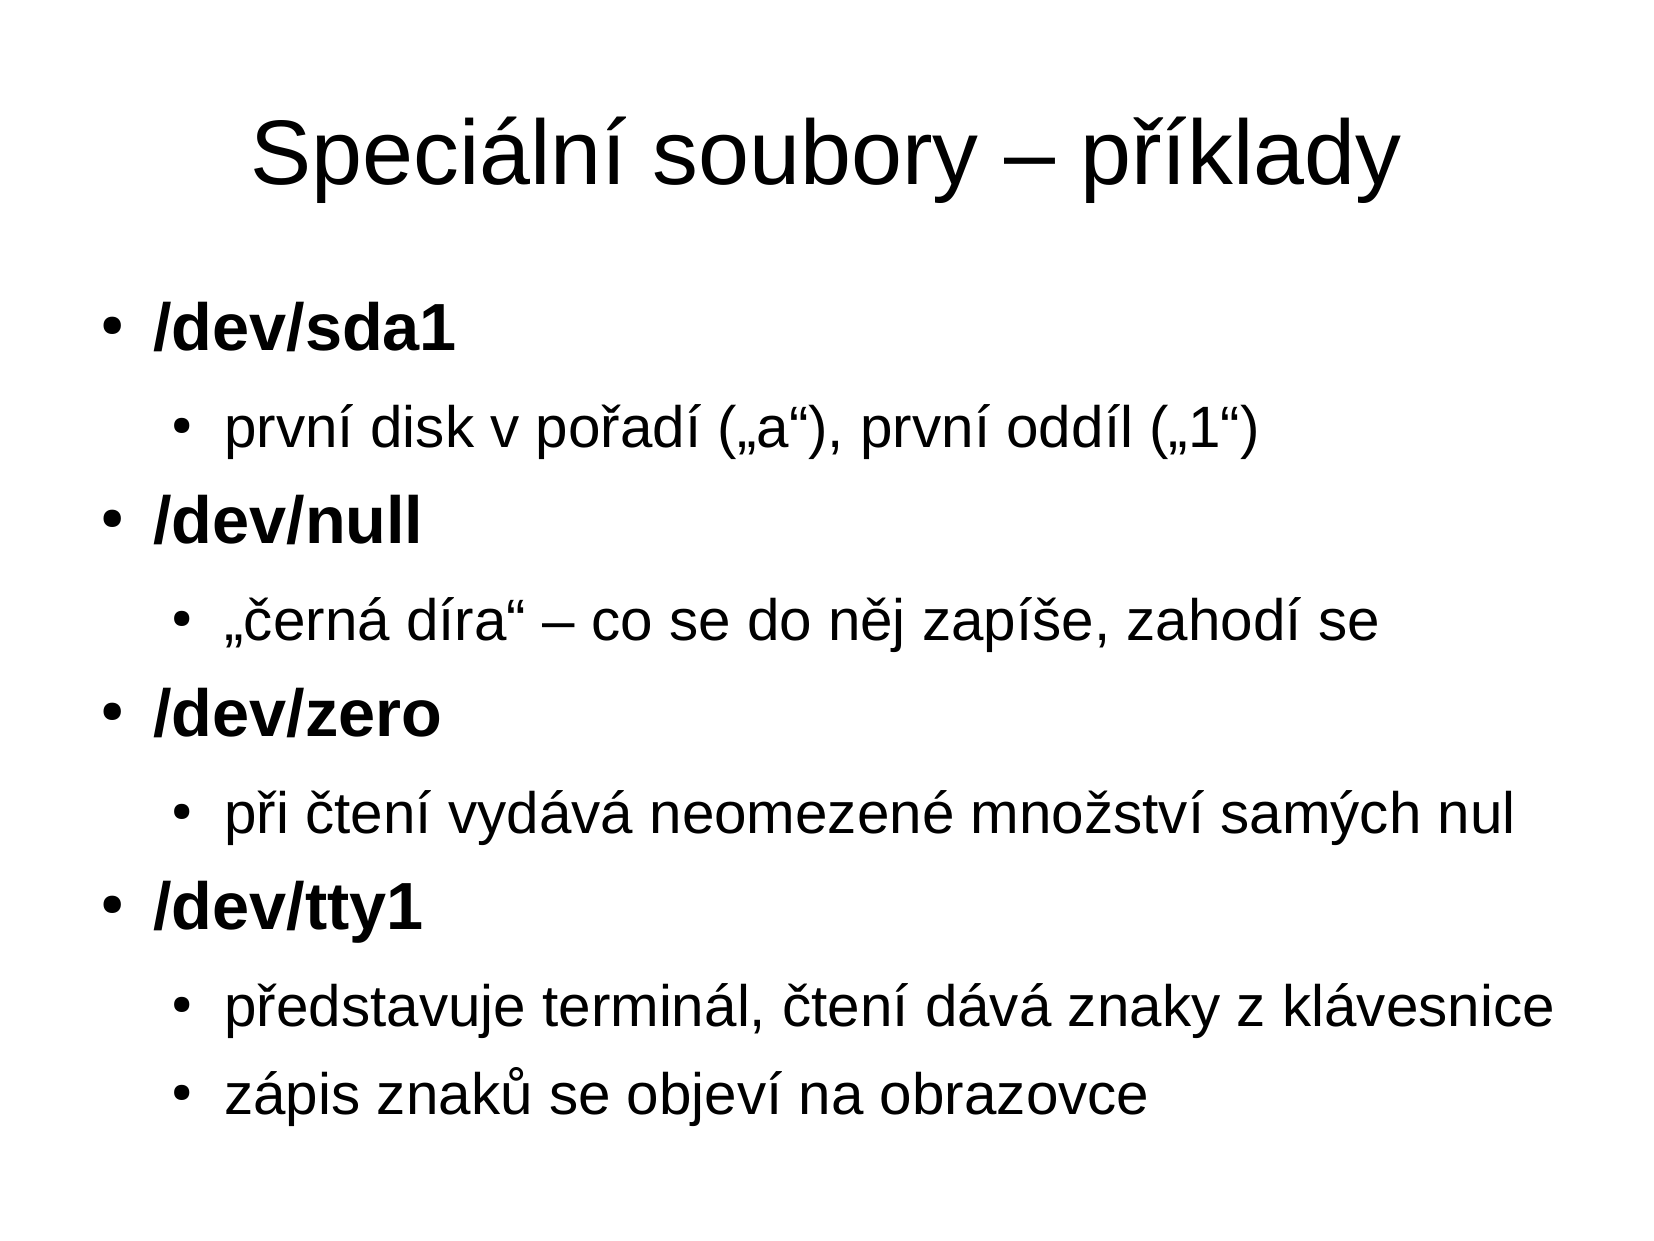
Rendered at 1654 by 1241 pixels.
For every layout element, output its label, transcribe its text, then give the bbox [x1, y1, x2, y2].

list /dev/sda1 první disk v pořadí („a“), první oddíl („1“) /dev/null „černá díra“ – co se do něj zapíše, zahodí se /dev/zero při čtení vydává neomezené množství samých nul /dev/tty1 představuje terminál, čtení dává znaky z klávesnice zápis znaků se objeví na obrazovce [82, 290, 1571, 1128]
title Speciální soubory – příklady [82, 56, 1571, 250]
